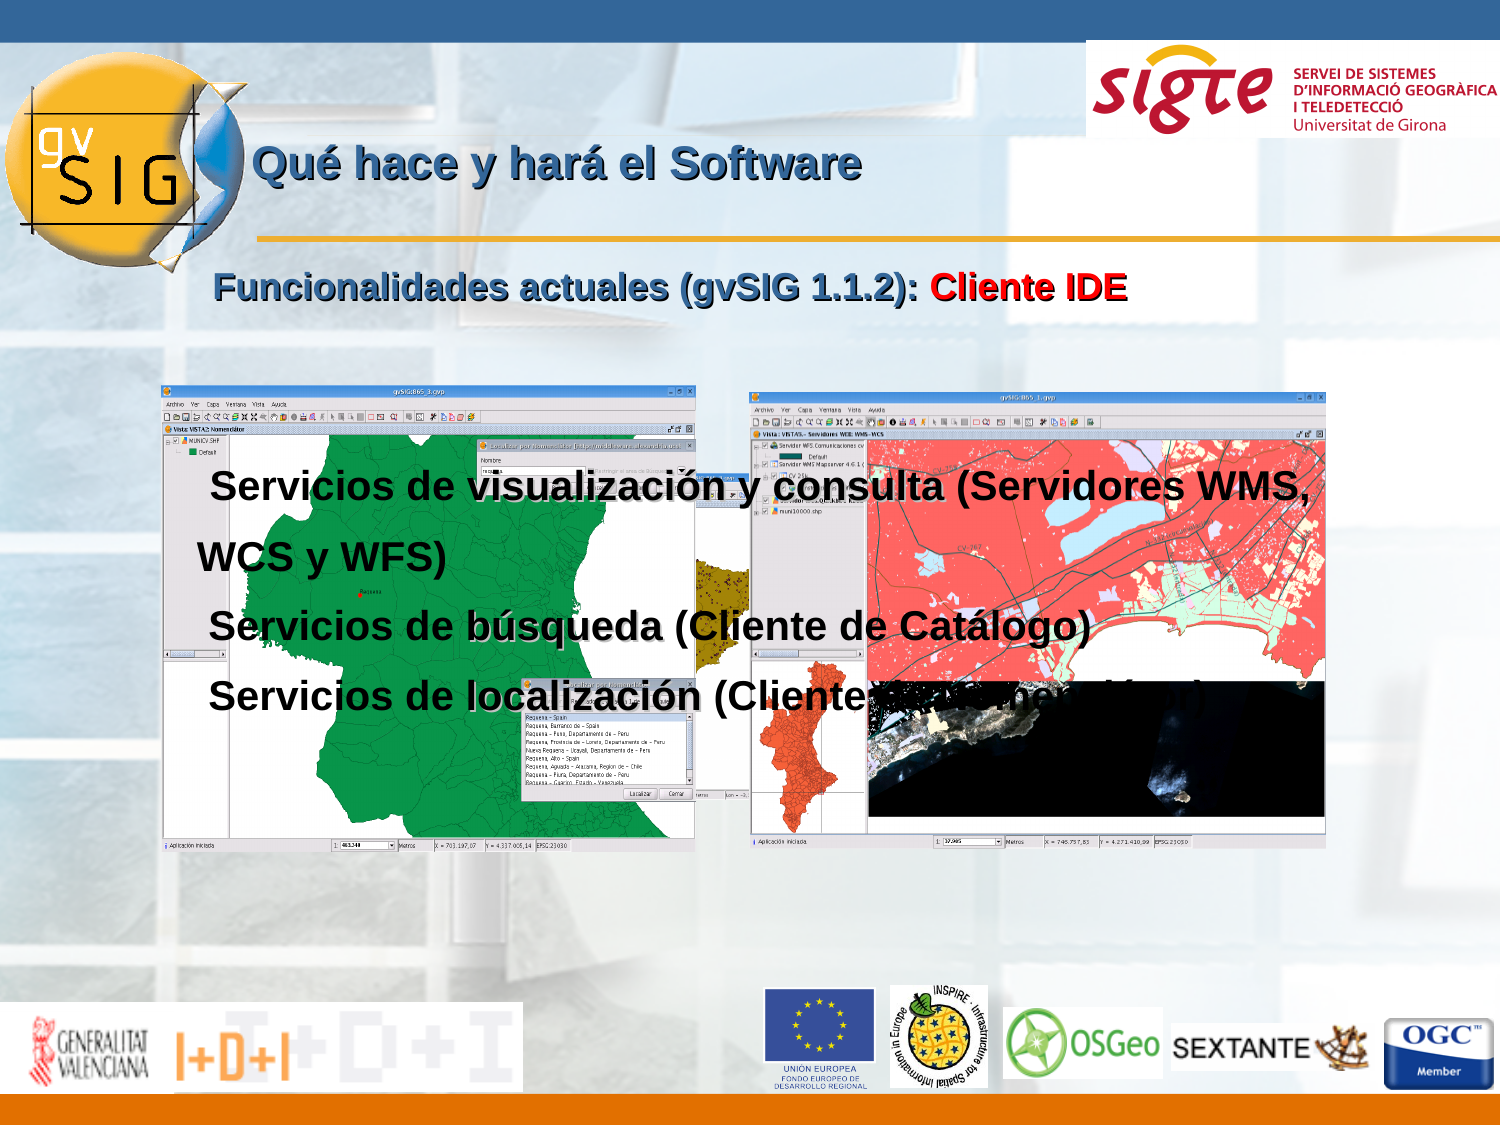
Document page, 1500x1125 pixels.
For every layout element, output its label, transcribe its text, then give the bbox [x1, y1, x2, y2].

picture [890, 985, 988, 1088]
picture [1171, 1023, 1375, 1071]
picture [161, 385, 1326, 852]
picture [0, 49, 250, 276]
text_box Servicios de visualización y consulta (Servidores WMS, WCS y WFS) Servicios de búsqueda (Cliente de Catálogo) Servicios de localización (Cliente de Nomenclátor) [182, 425, 1422, 741]
text_box Qué hace y hará el Software [236, 131, 1500, 199]
picture [1003, 1007, 1163, 1079]
picture [749, 392, 1326, 425]
picture [1384, 1018, 1494, 1090]
picture [763, 987, 876, 1089]
text_box Funcionalidades actuales (gvSIG 1.1.2): Cliente IDE [197, 259, 1500, 321]
picture [0, 1002, 523, 1094]
picture [1086, 40, 1500, 131]
